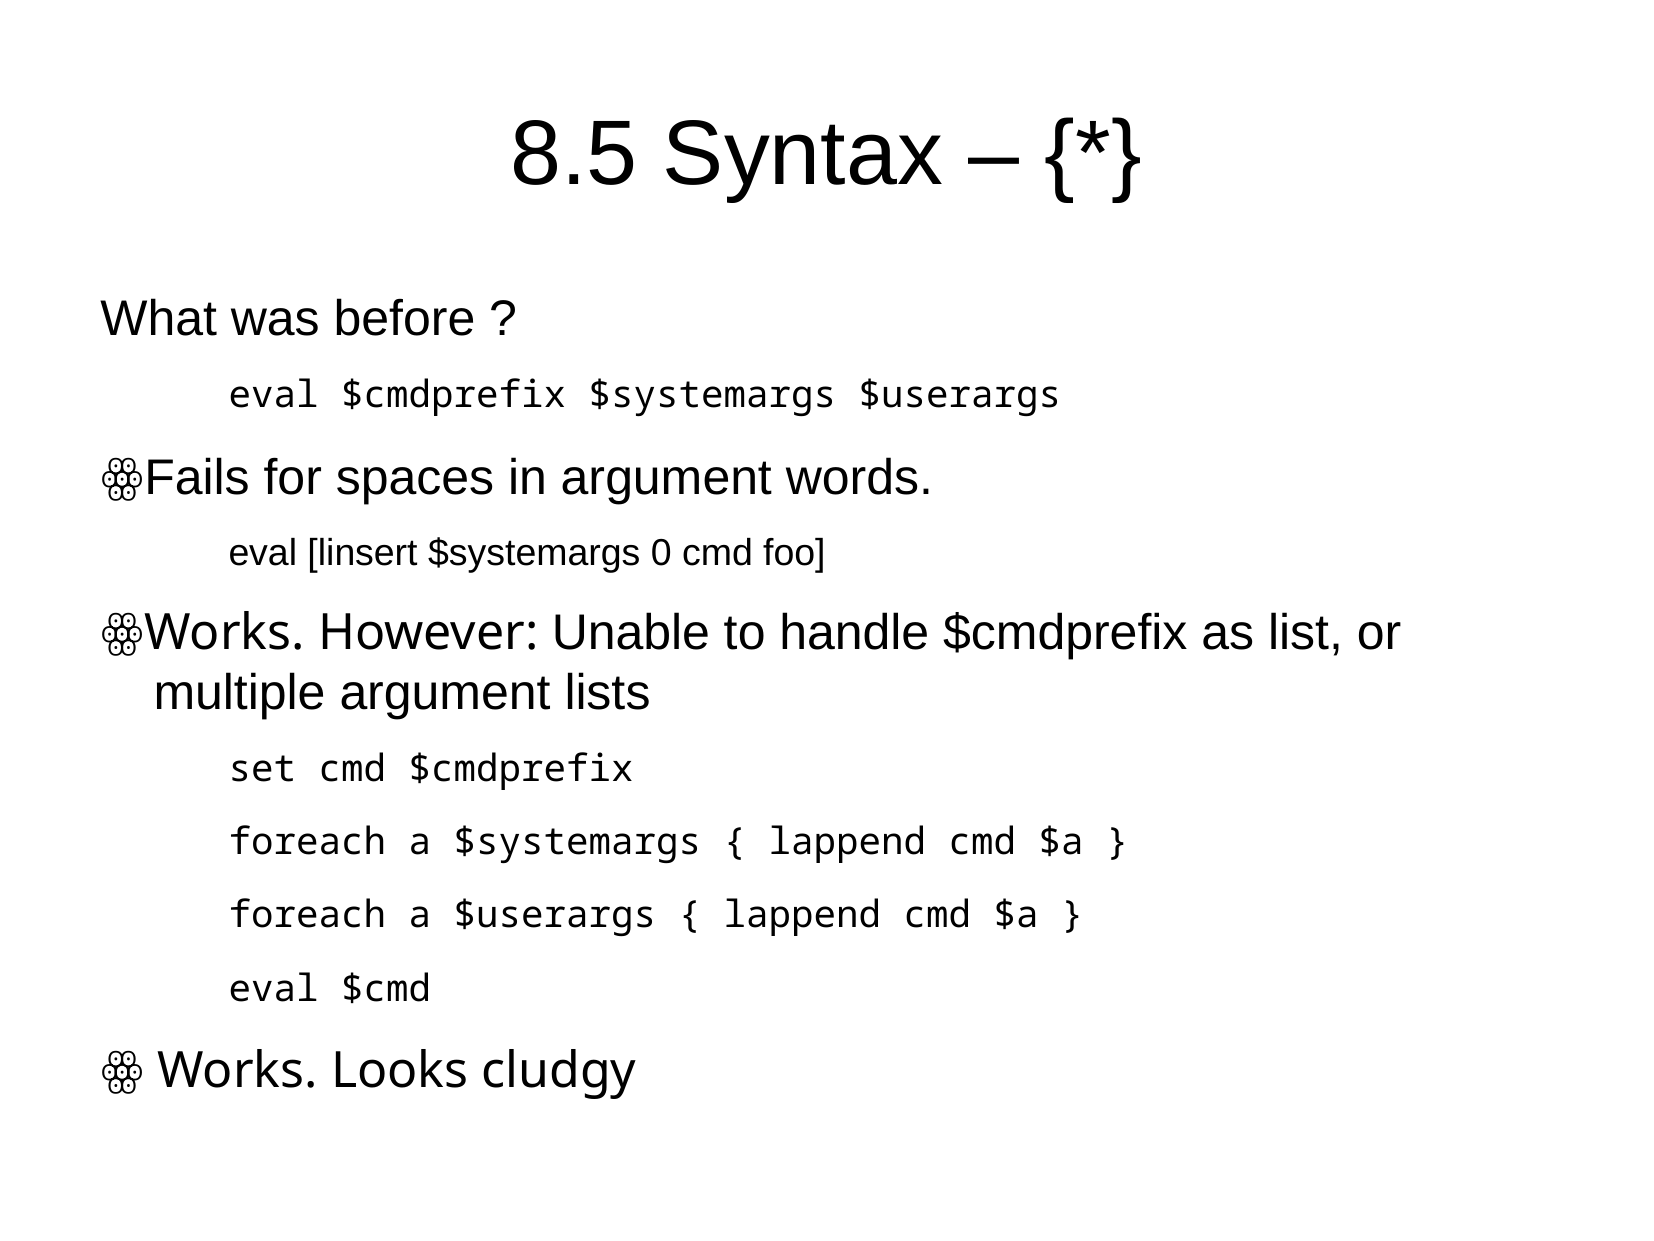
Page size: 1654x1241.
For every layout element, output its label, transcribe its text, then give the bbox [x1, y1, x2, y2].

list What was before ? eval $cmdprefix $systemargs $userargs ꙮFails for spaces in argument words. eval [linsert $systemargs 0 cmd foo] ꙮWorks. However: Unable to handle $cmdprefix as list, or multiple argument lists set cmd $cmdprefix foreach a $systemargs { lappend cmd $a } foreach a $userargs { lappend cmd $a } eval $cmd ꙮ Works. Looks cludgy [82, 290, 1571, 1201]
title 8.5 Syntax – {*} [82, 56, 1571, 250]
